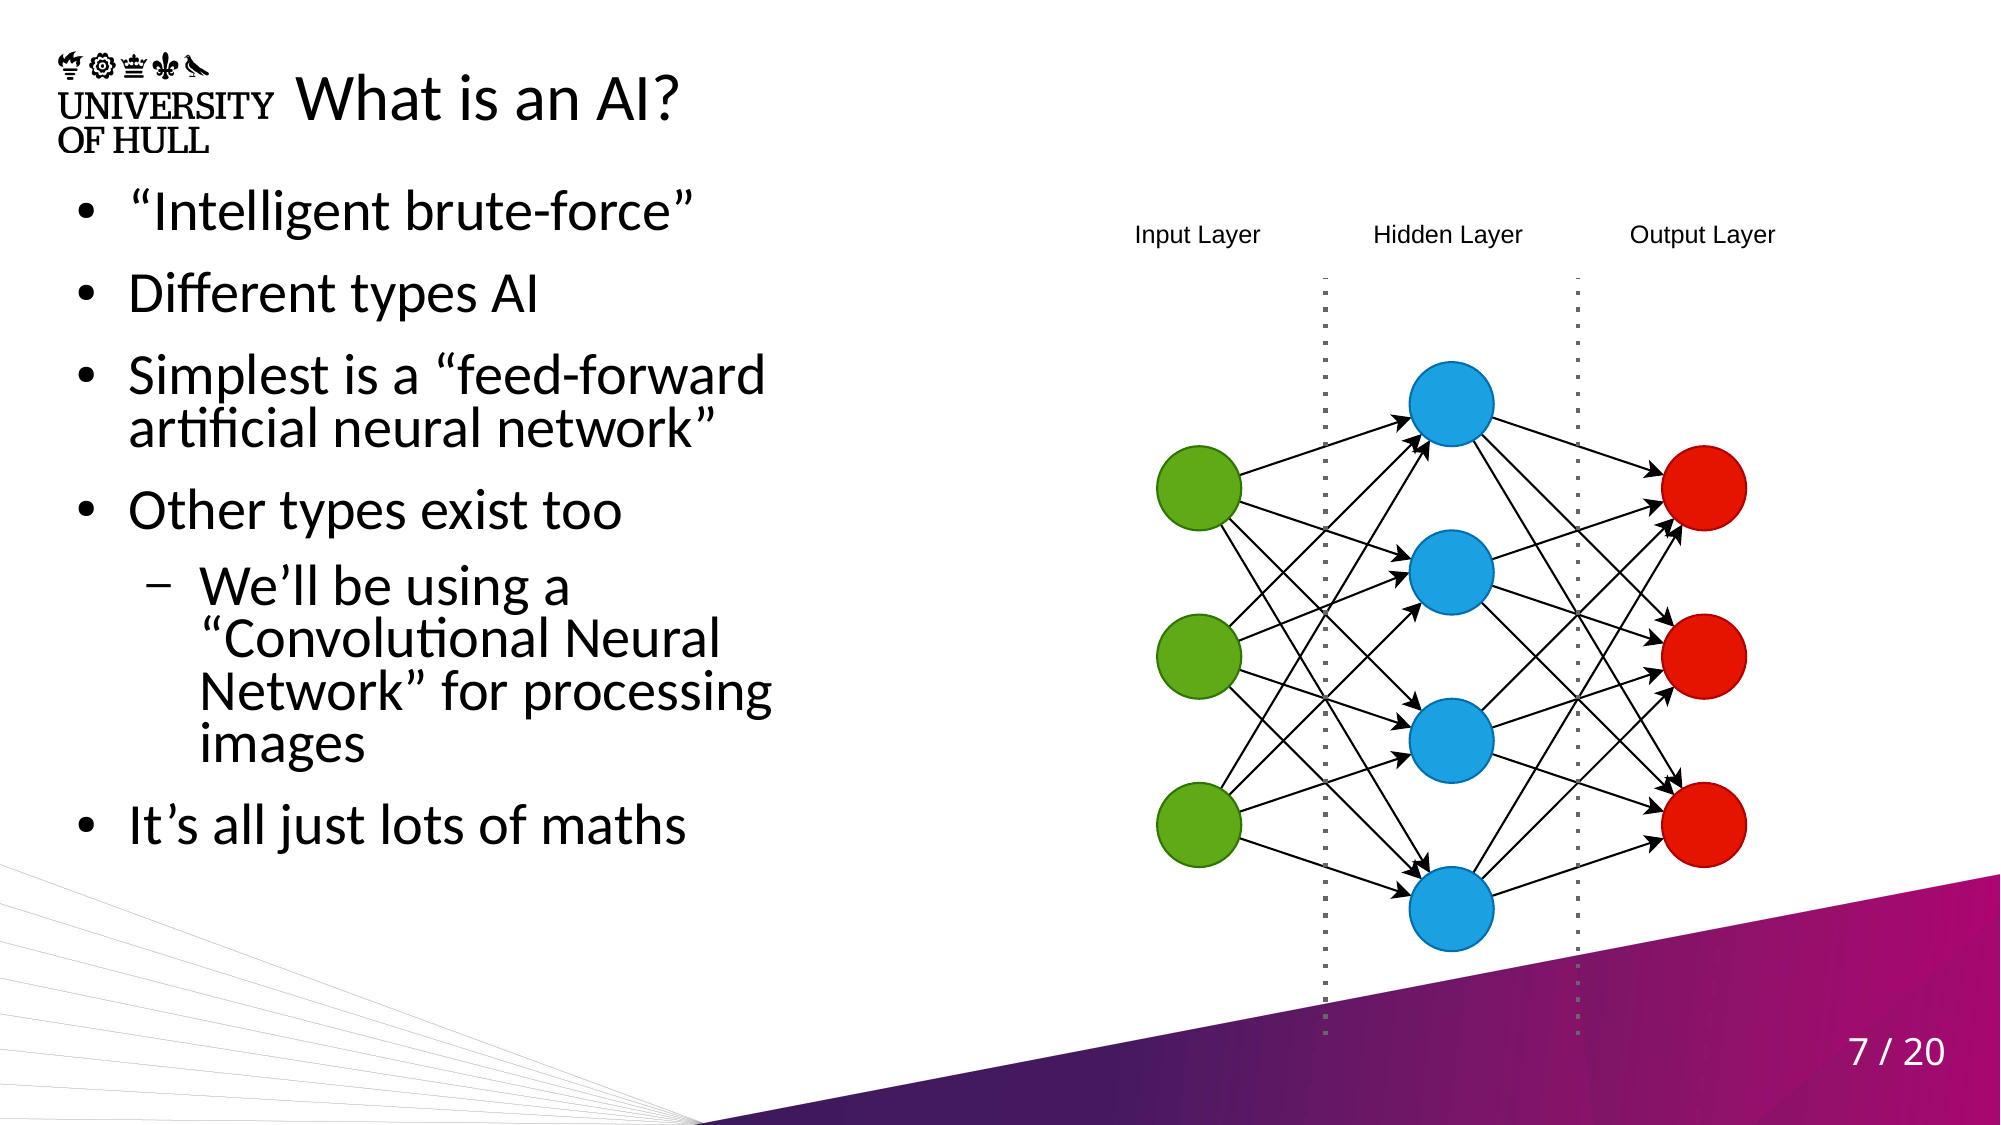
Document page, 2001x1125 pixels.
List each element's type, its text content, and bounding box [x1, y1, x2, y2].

list “Intelligent brute-force” Different types AI Simplest is a “feed-forward artificial neural network” Other types exist too We’ll be using a “Convolutional Neural Network” for processing images It’s all just lots of maths [58, 188, 934, 957]
picture [0, 0, 2000, 1125]
text_box <number> / 20 [1570, 1015, 1961, 1087]
title What is an AI? [295, 42, 1932, 166]
